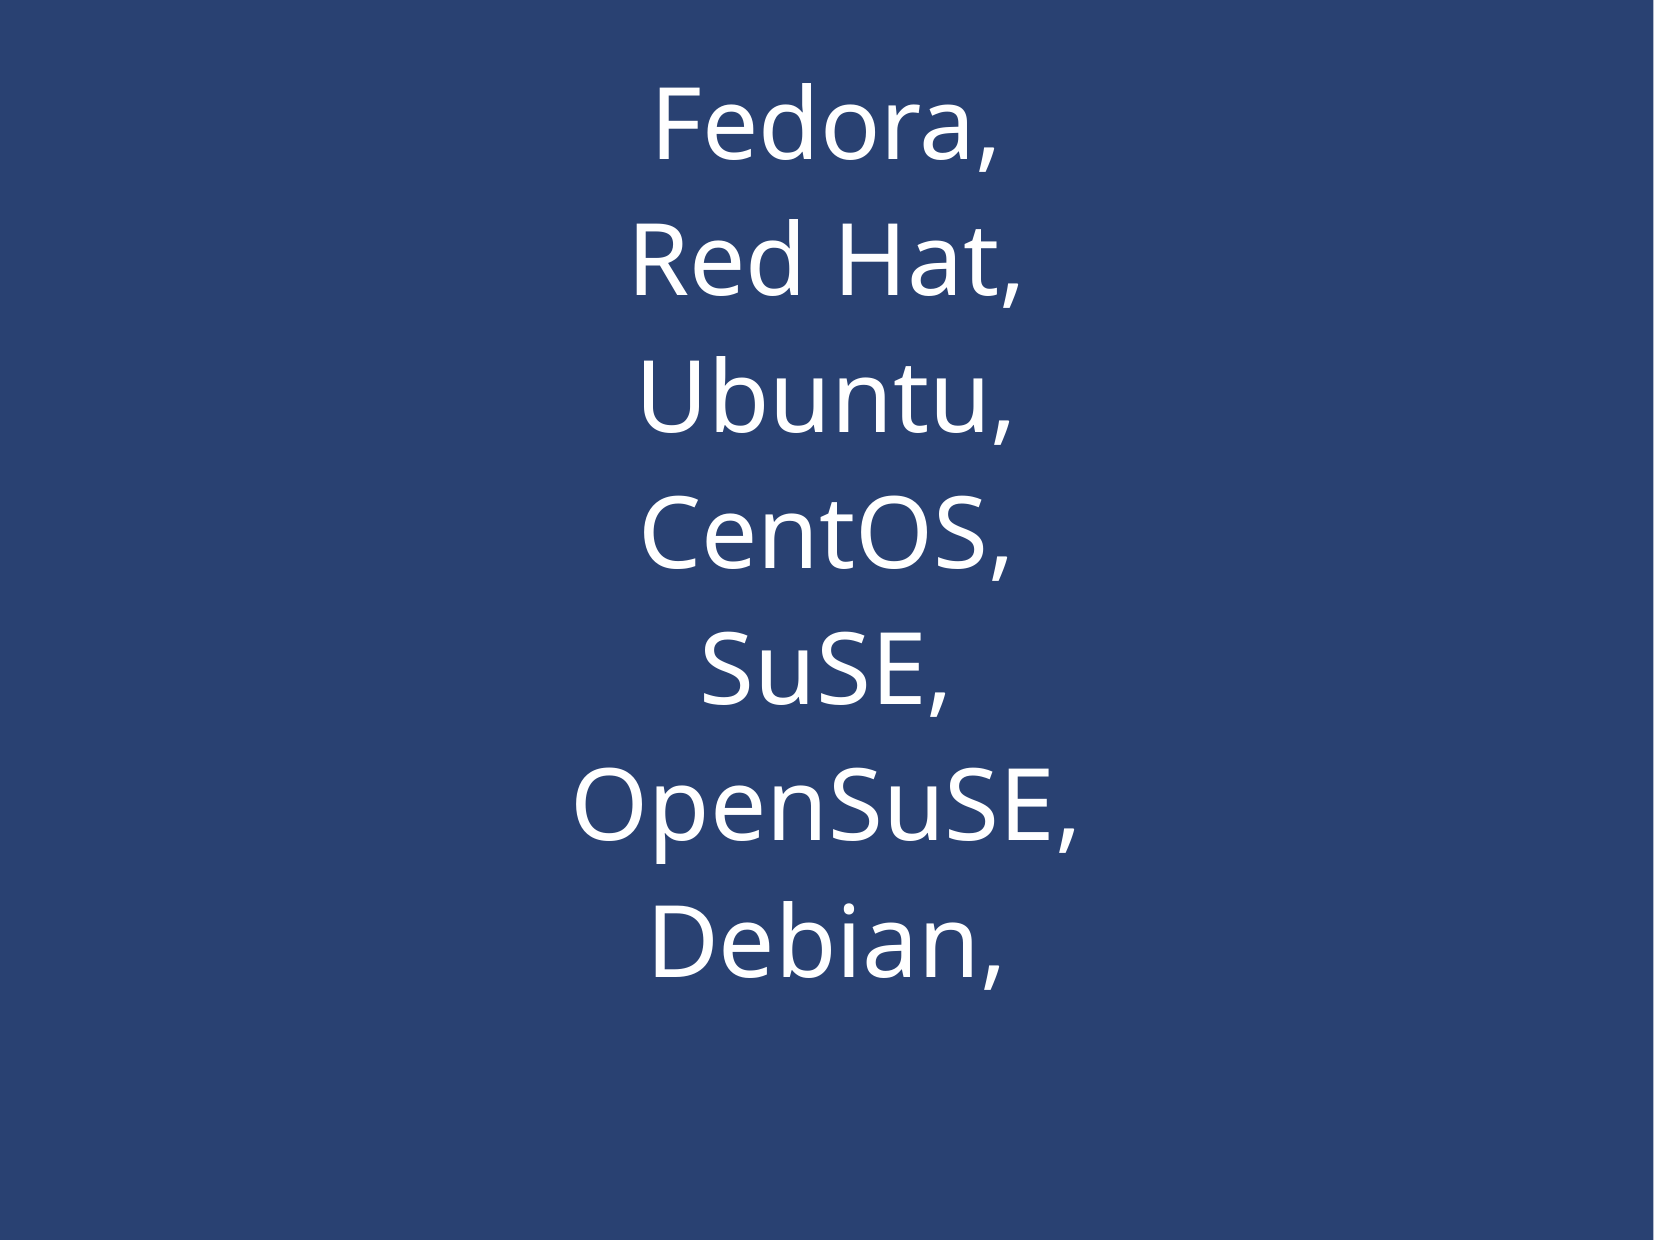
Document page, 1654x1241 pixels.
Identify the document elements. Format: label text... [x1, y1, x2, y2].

subtitle Fedora, Red Hat, Ubuntu, CentOS, SuSE, OpenSuSE, Debian, [82, 49, 1571, 1109]
